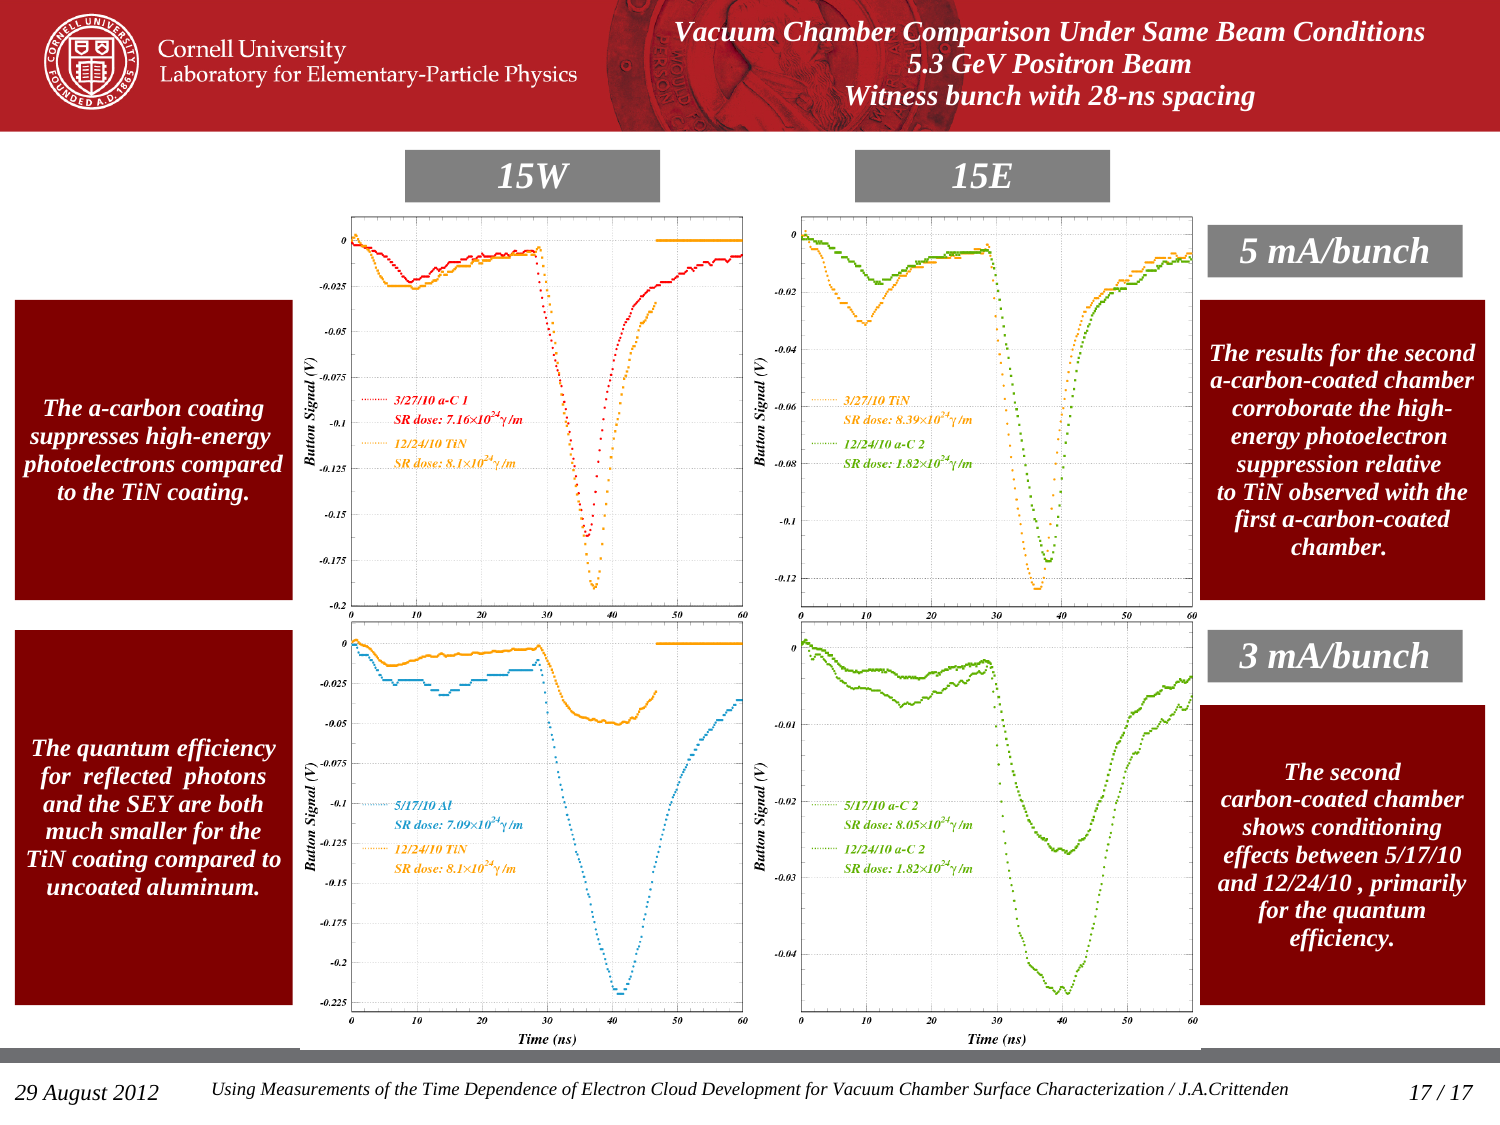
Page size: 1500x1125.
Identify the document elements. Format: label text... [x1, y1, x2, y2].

picture [0, 0, 1500, 132]
text_box 15W [405, 149, 661, 203]
text_box The second carbon-coated chamber shows conditioning effects between 5/17/10 and 12/24/10 , primarily for the quantum efficiency. [1200, 705, 1486, 1006]
picture [300, 215, 1201, 1051]
text_box The results for the second a-carbon-coated chamber corroborate the high-energy photoelectron suppression relative to TiN observed with the first a-carbon-coated chamber. [1200, 299, 1486, 601]
text_box The a-carbon coating suppresses high-energy photoelectrons compared to the TiN coating. [14, 299, 293, 601]
text_box Vacuum Chamber Comparison Under Same Beam Conditions 5.3 GeV Positron Beam Witness bunch with 28-ns spacing [637, 15, 1463, 136]
text_box 3 mA/bunch [1207, 629, 1463, 683]
text_box The quantum efficiency for reflected photons and the SEY are both much smaller for the TiN coating compared to uncoated aluminum. [14, 630, 293, 1006]
text_box 15E [855, 149, 1111, 203]
text_box 5 mA/bunch [1207, 224, 1463, 278]
